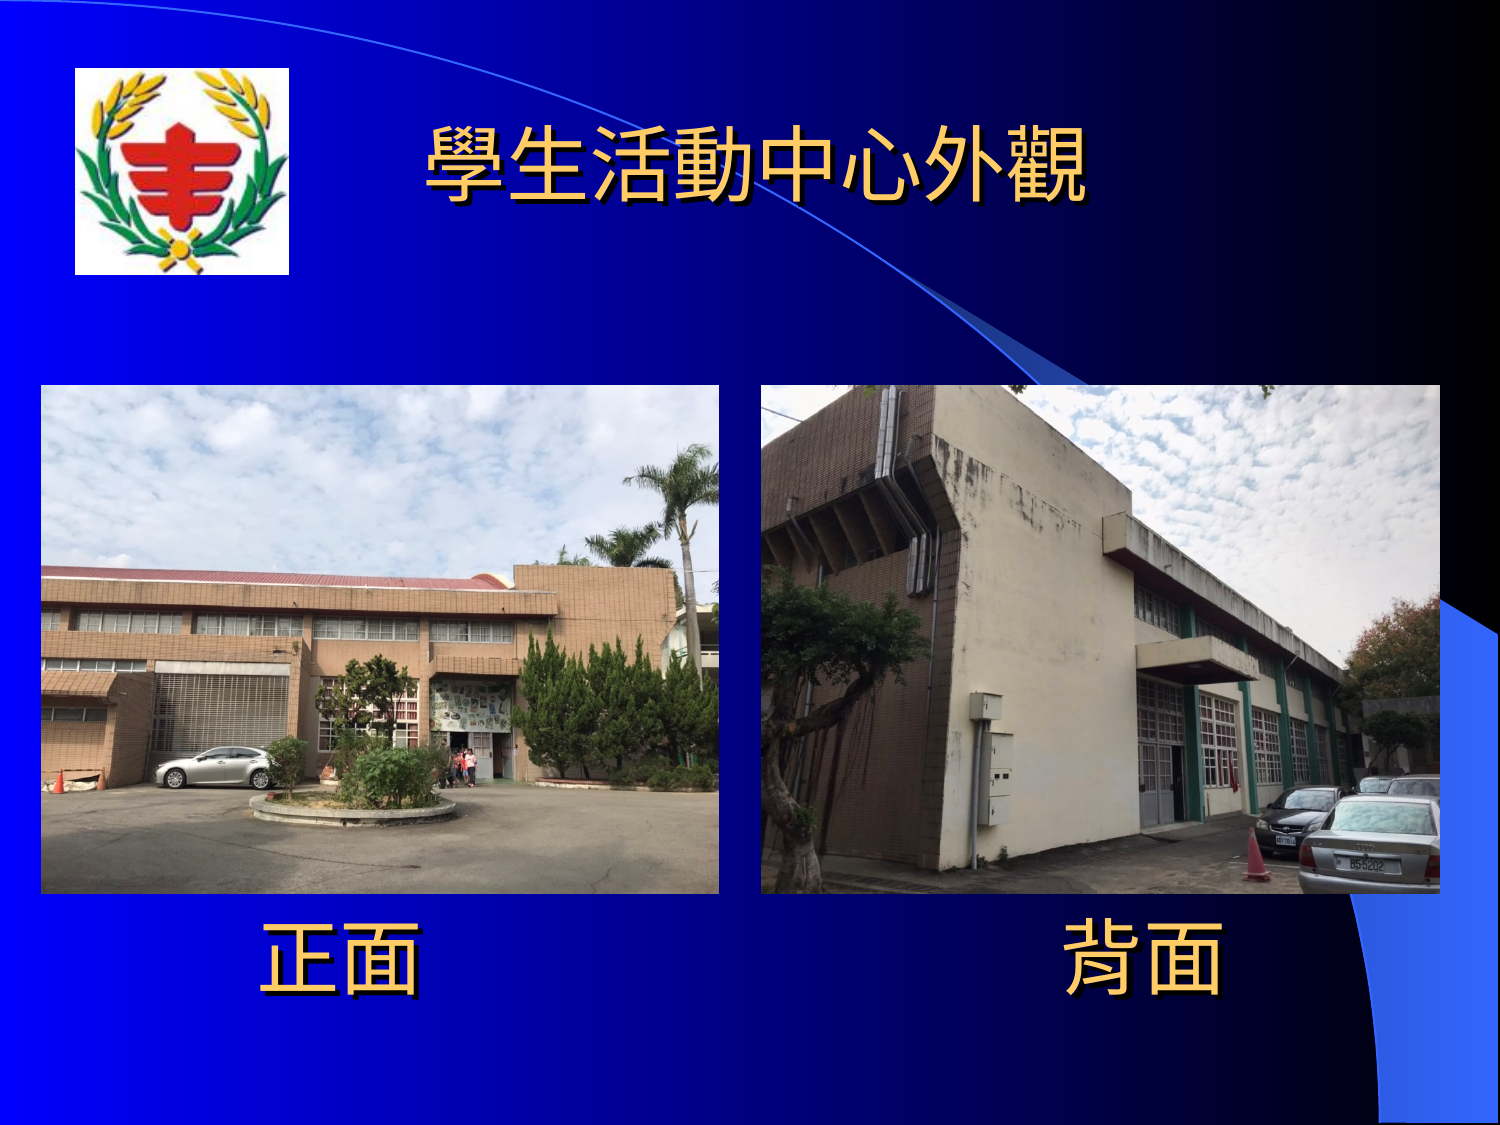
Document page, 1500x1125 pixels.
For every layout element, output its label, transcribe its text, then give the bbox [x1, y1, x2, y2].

text_box 背面 [891, 893, 1396, 1035]
title 學生活動中心外觀 [324, 79, 1188, 263]
picture [41, 385, 719, 894]
picture [75, 68, 289, 275]
picture [761, 385, 1440, 894]
text_box 正面 [88, 893, 592, 1035]
